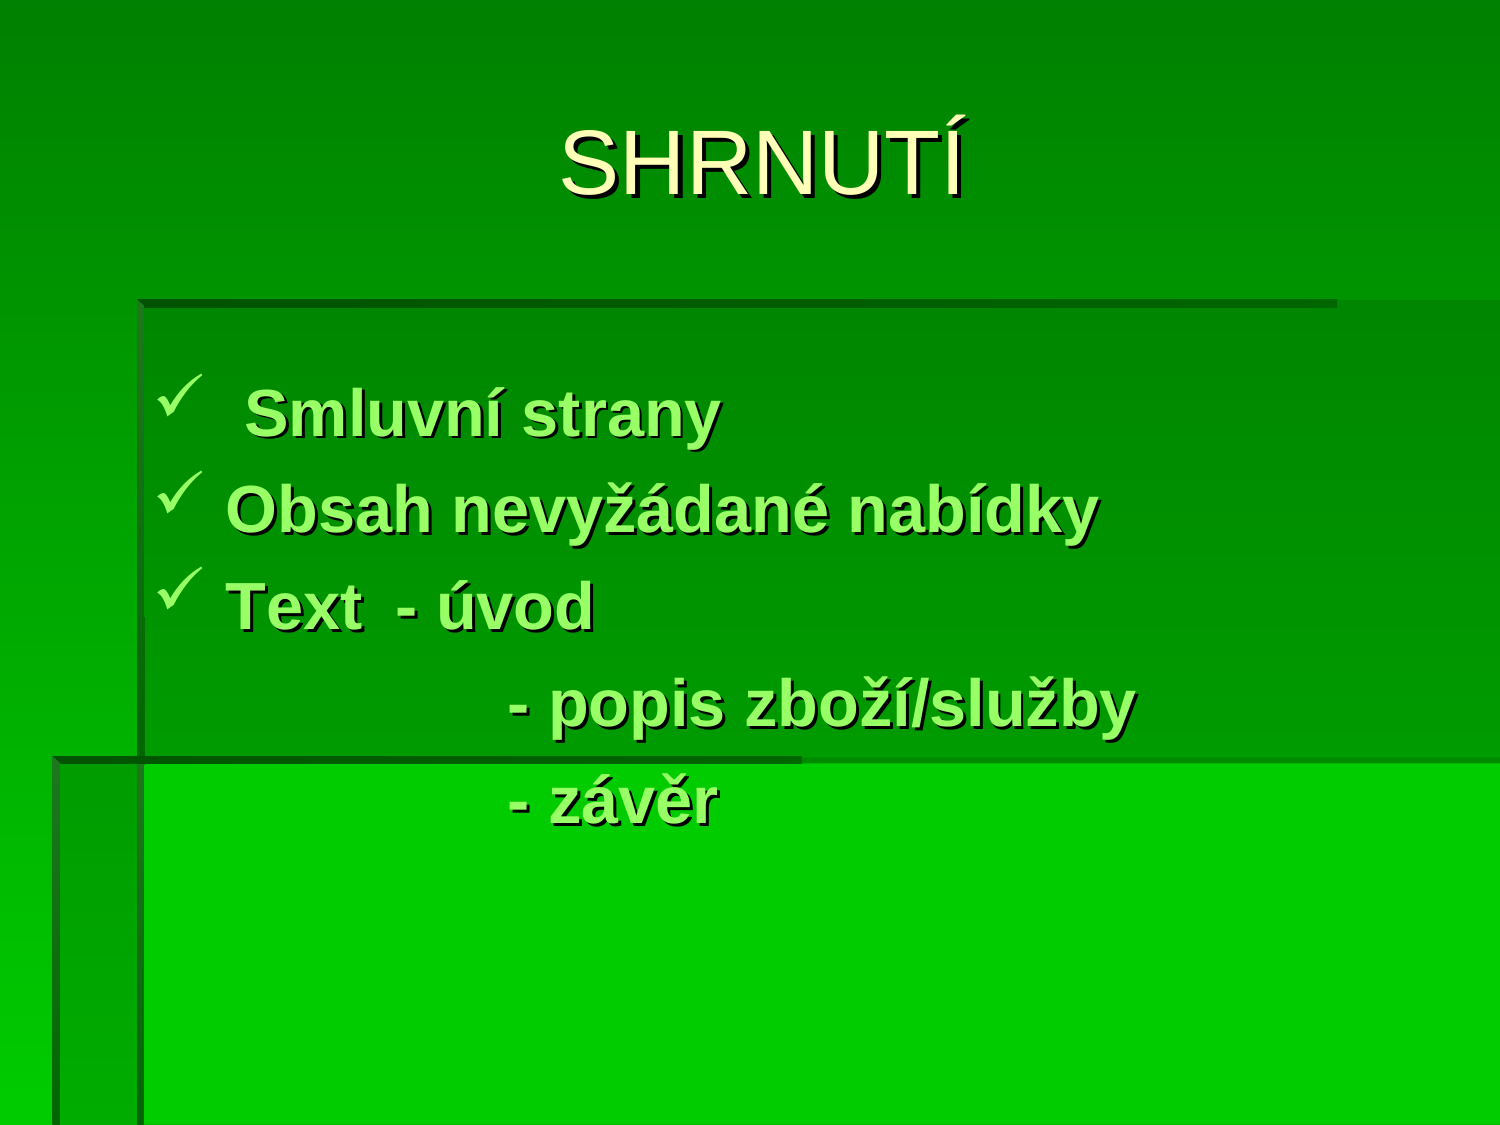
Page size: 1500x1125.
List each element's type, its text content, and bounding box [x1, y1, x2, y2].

list Smluvní strany Obsah nevyžádané nabídky Text - úvod - popis zboží/služby - závěr [137, 361, 1451, 1001]
title SHRNUTÍ [75, 40, 1451, 276]
